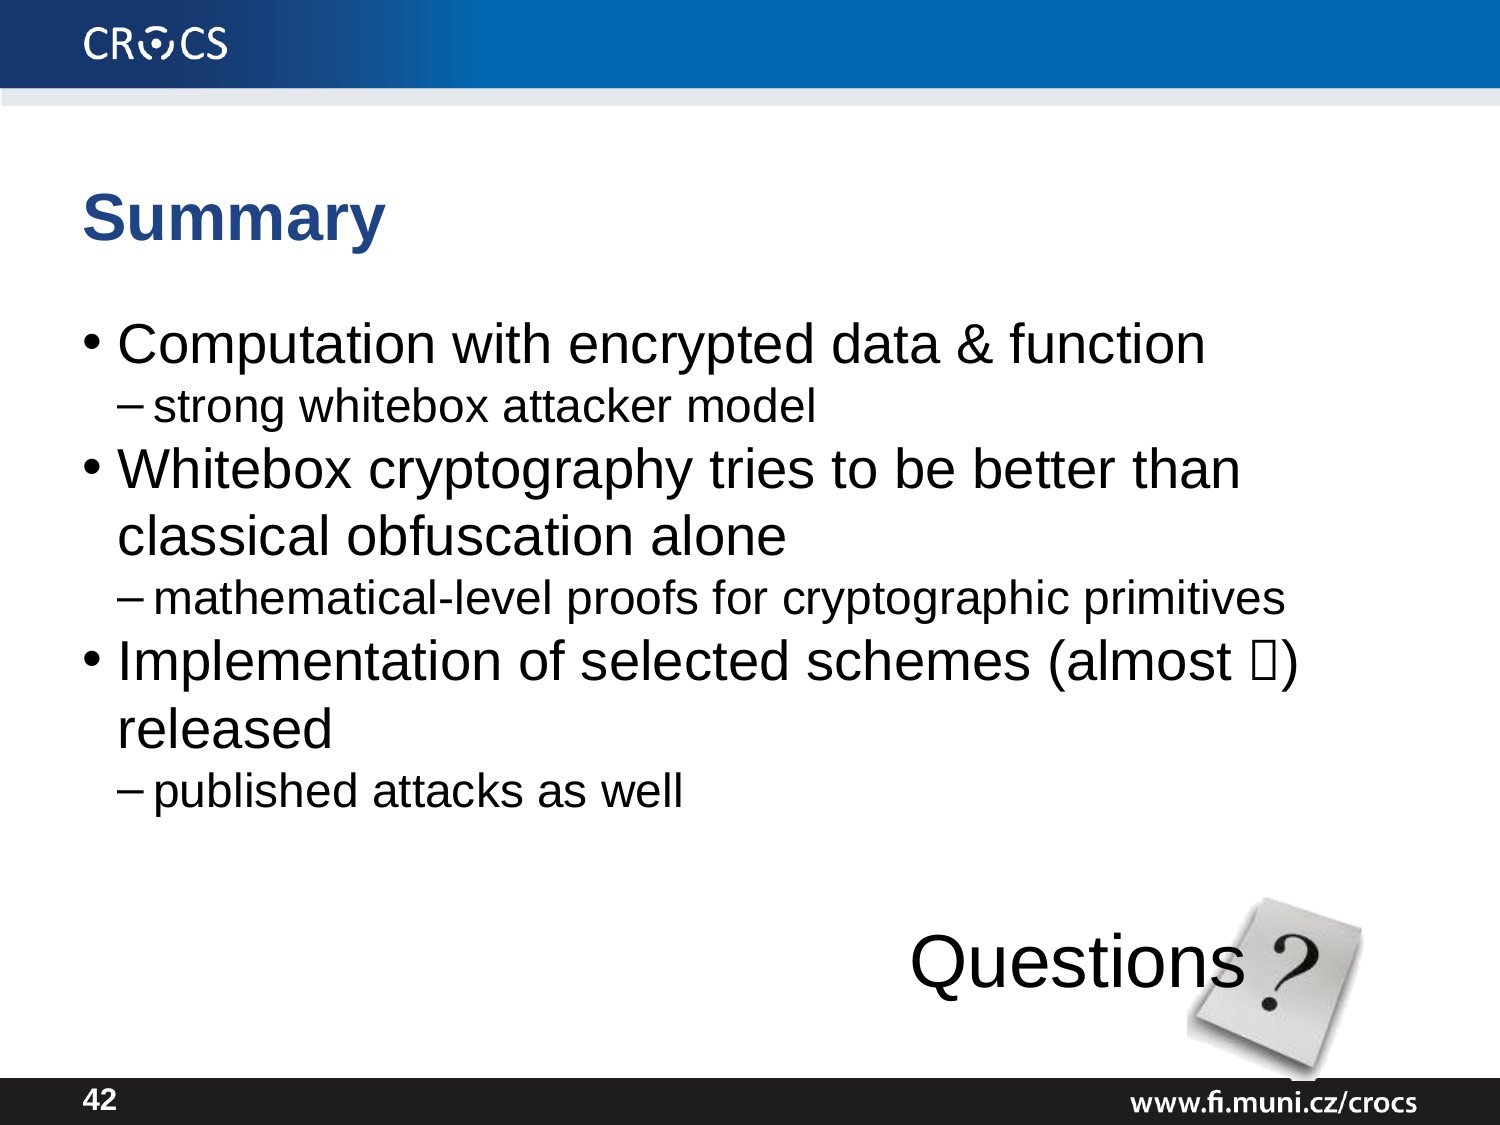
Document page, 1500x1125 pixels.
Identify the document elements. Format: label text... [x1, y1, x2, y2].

text_box Summary [82, 148, 1433, 279]
picture [0, 0, 1500, 1125]
text_box Questions [894, 904, 1262, 1010]
text_box <number> [82, 1078, 148, 1125]
text_box Computation with encrypted data & function strong whitebox attacker model Whitebox cryptography tries to be better than classical obfuscation alone mathematical-level proofs for cryptographic primitives Implementation of selected schemes (almost ) released published attacks as well [82, 307, 1433, 988]
